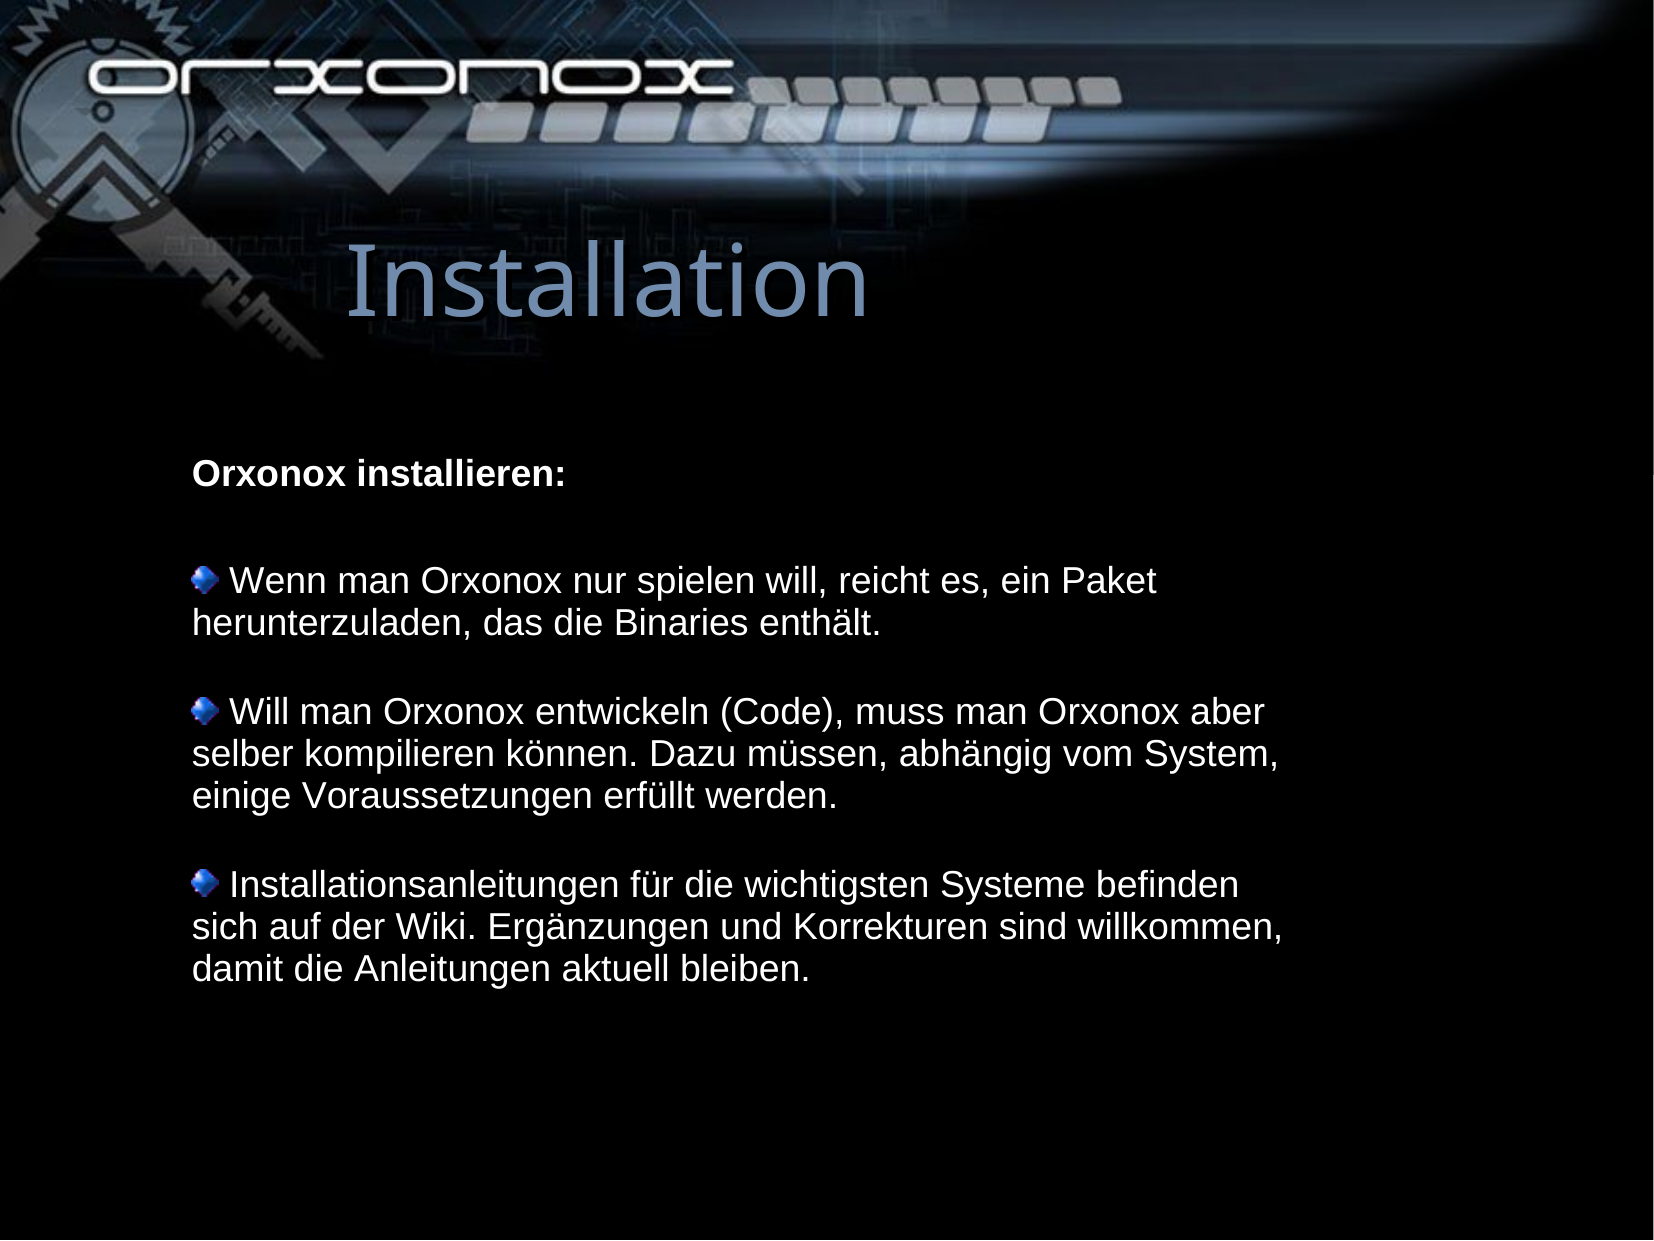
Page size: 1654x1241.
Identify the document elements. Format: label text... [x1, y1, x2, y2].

picture [191, 566, 219, 594]
picture [191, 697, 219, 725]
picture [191, 869, 219, 897]
picture [0, 0, 1654, 475]
text_box Installation [330, 194, 1306, 344]
text_box Orxonox installieren: Wenn man Orxonox nur spielen will, reicht es, ein Paket herunterzuladen, das die Binaries enthält. Will man Orxonox entwickeln (Code), muss man Orxonox aber selber kompilieren können. Dazu müssen, abhängig vom System, einige Voraussetzungen erfüllt werden. Installationsanleitungen für die wichtigsten Systeme befinden sich auf der Wiki. Ergänzungen und Korrekturen sind willkommen, damit die Anleitungen aktuell bleiben. [177, 442, 1329, 951]
